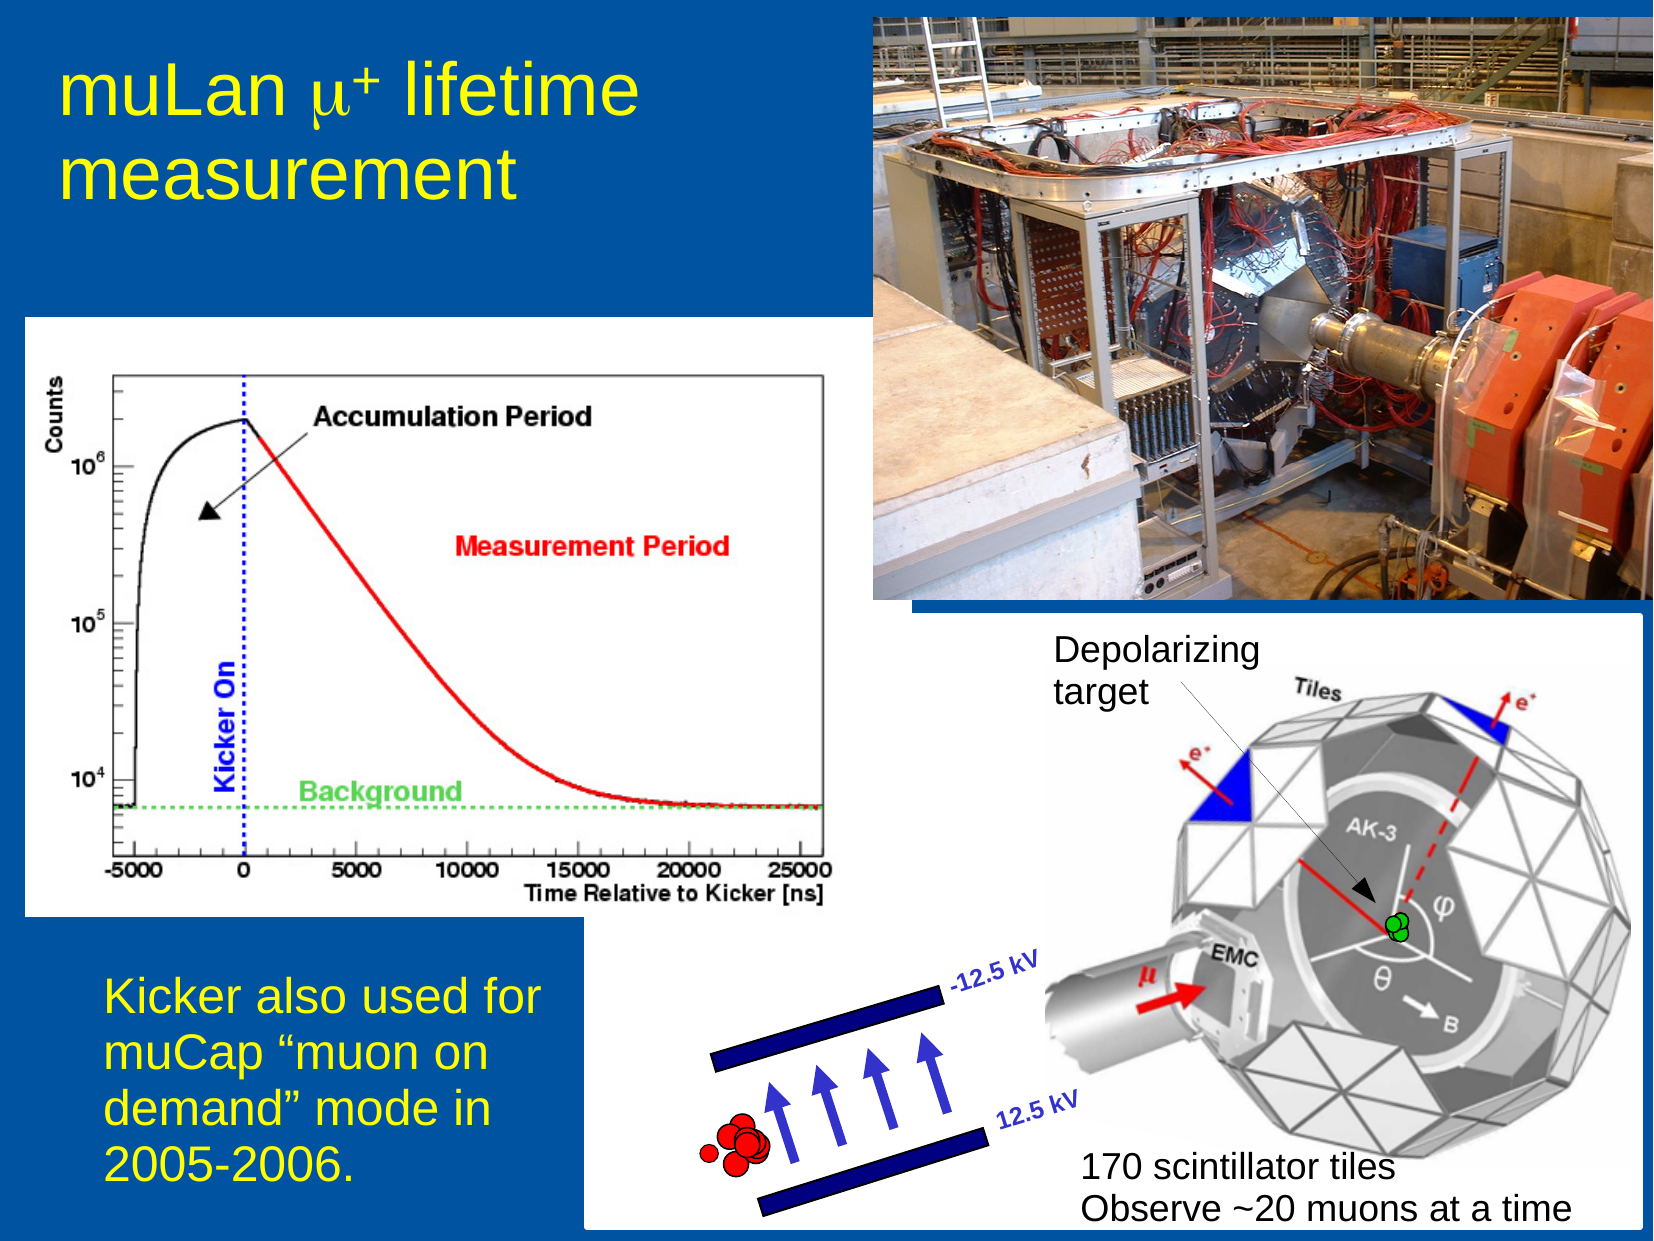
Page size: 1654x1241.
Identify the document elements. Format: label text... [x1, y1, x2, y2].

text_box Depolarizing target [1038, 621, 1299, 721]
picture [873, 17, 1653, 600]
text_box [587, 616, 1640, 1228]
picture [1045, 665, 1631, 1169]
text_box muLan μ+ lifetime measurement [40, 36, 679, 236]
chart [25, 317, 912, 917]
text_box 12.5 kV [976, 1071, 1101, 1148]
text_box [1385, 912, 1409, 942]
text_box -12.5 kV [902, 923, 1087, 1022]
text_box Kicker also used for muCap “muon on demand” mode in 2005-2006. [85, 958, 594, 1241]
text_box 170 scintillator tiles Observe ~20 muons at a time [1062, 1135, 1637, 1241]
